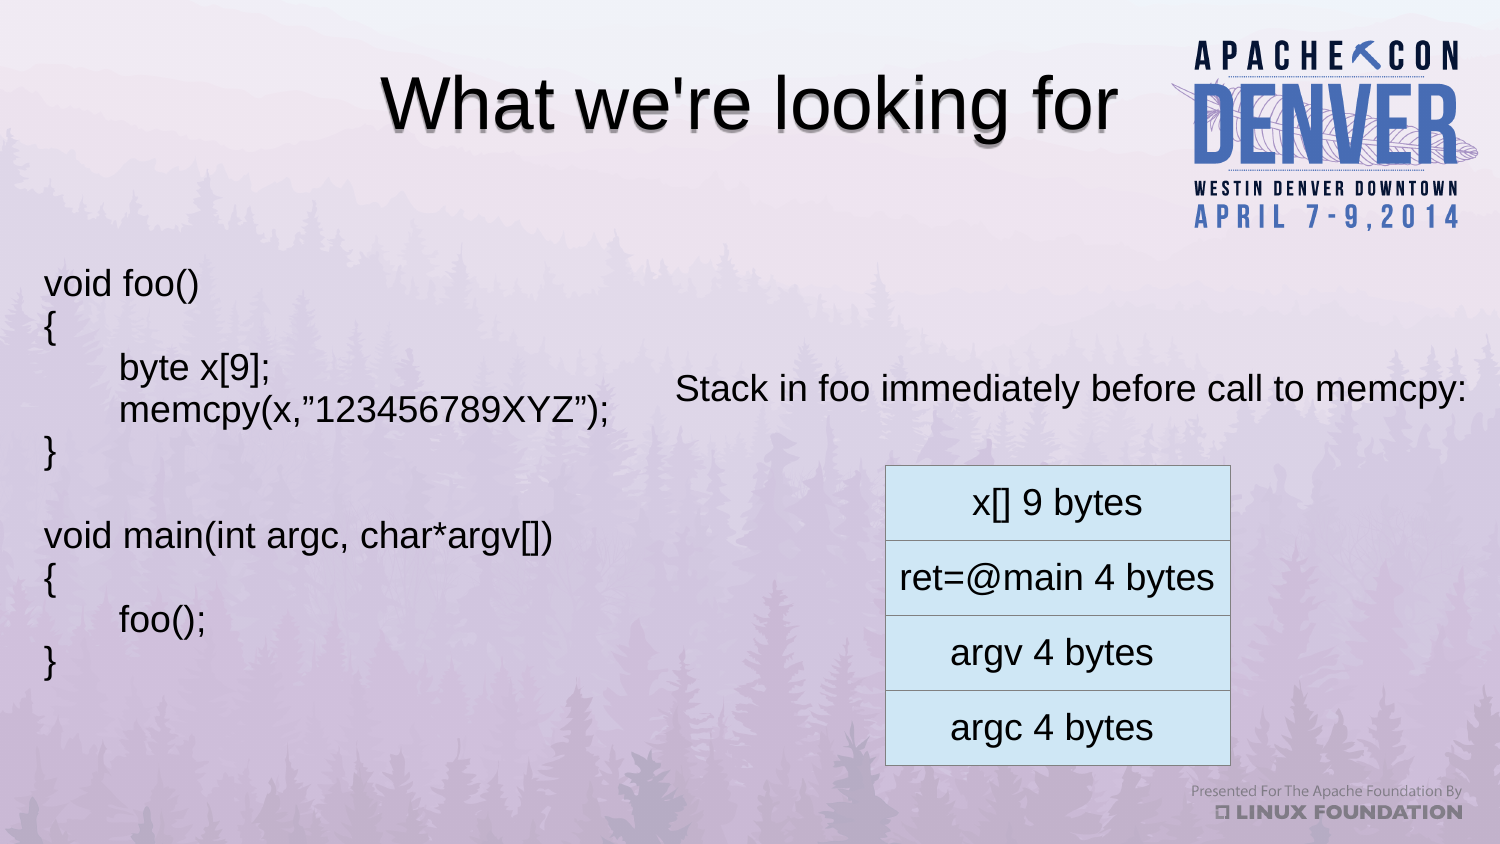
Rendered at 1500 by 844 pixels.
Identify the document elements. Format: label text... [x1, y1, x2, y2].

title What we're looking for [75, 33, 1425, 175]
text_box x[] 9 bytes [885, 465, 1231, 540]
text_box Stack in foo immediately before call to memcpy: [660, 360, 1482, 451]
picture [0, 0, 1500, 844]
text_box void foo() { byte x[9]; memcpy(x,”123456789XYZ”); } void main(int argc, char*argv[]) { foo(); } [29, 254, 624, 691]
text_box argc 4 bytes [885, 691, 1231, 766]
text_box ret=@main 4 bytes [885, 540, 1231, 616]
text_box argv 4 bytes [885, 616, 1231, 691]
